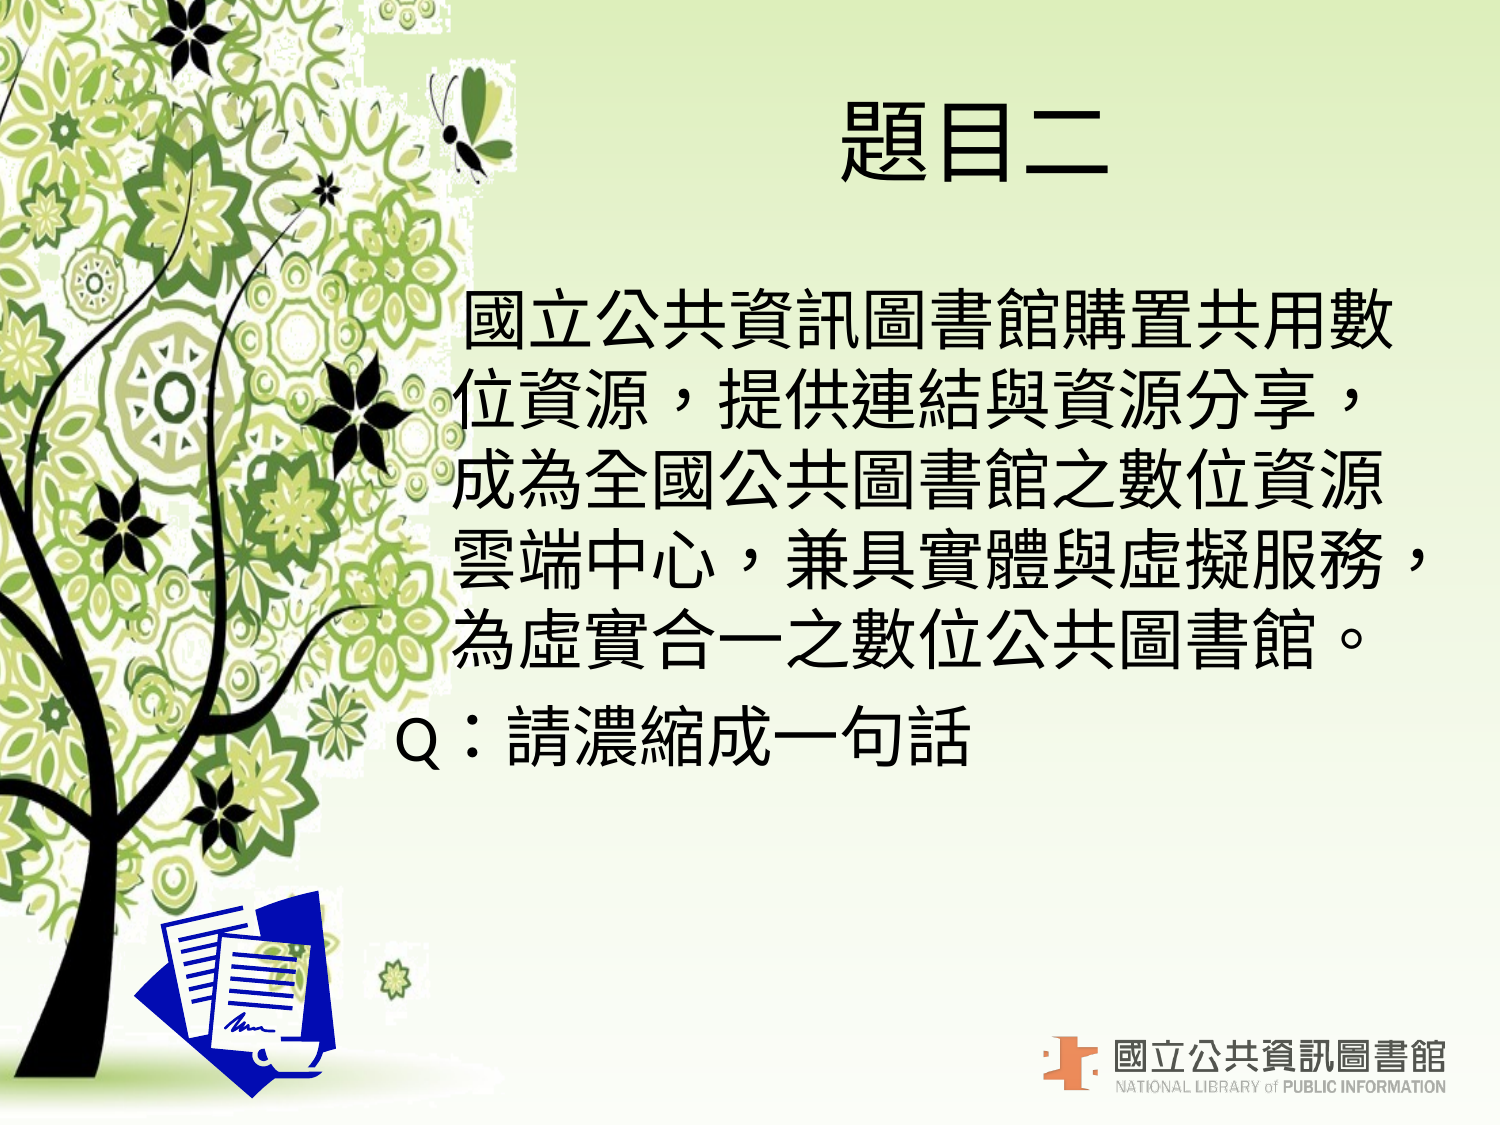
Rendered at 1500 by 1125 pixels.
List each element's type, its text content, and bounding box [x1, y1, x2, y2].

picture [0, 0, 581, 1125]
list 國立公共資訊圖書館購置共用數位資源，提供連結與資源分享，成為全國公共圖書館之數位資源雲端中心，兼具實體與虛擬服務，為虛實合一之數位公共圖書館。 Q：請濃縮成一句話 [386, 262, 1426, 1005]
text_box [581, 0, 1500, 1125]
title 題目二 [527, 45, 1426, 233]
